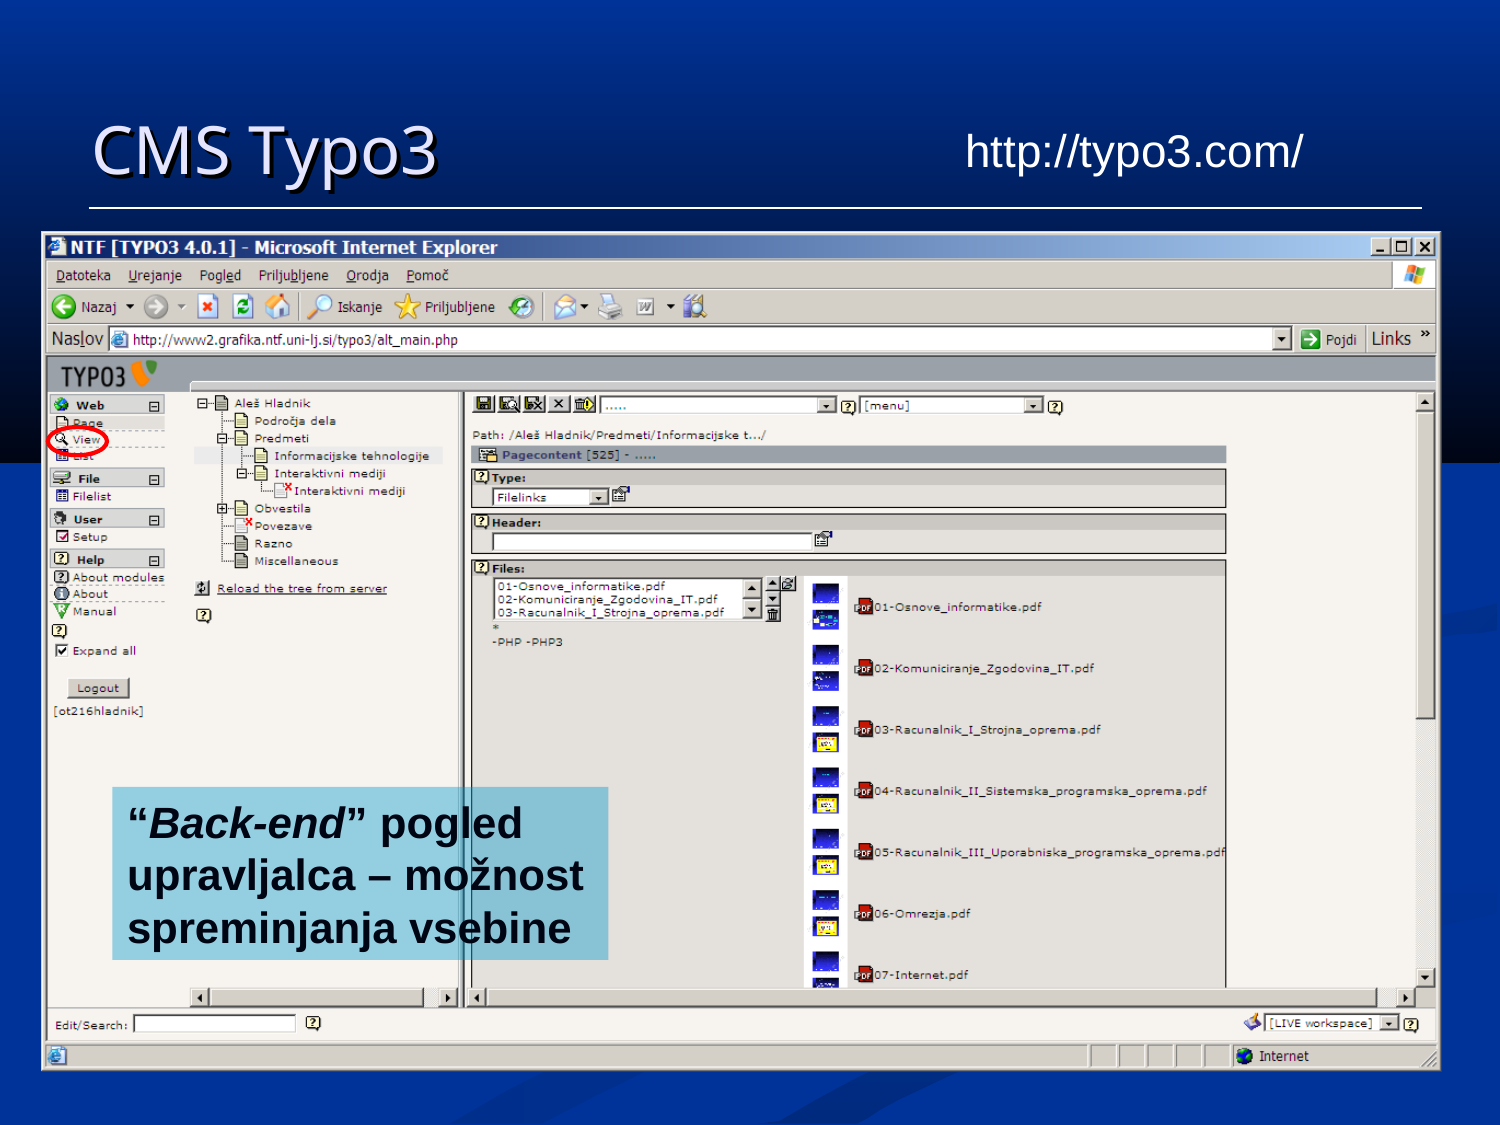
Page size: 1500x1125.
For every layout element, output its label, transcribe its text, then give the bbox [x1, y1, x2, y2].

text_box CMS Typo3 [76, 54, 1459, 242]
text_box http://typo3.com/ [950, 113, 1329, 185]
picture [41, 231, 1442, 1072]
text_box “Back-end” pogled upravljalca – možnost spreminjanja vsebine [112, 786, 609, 960]
